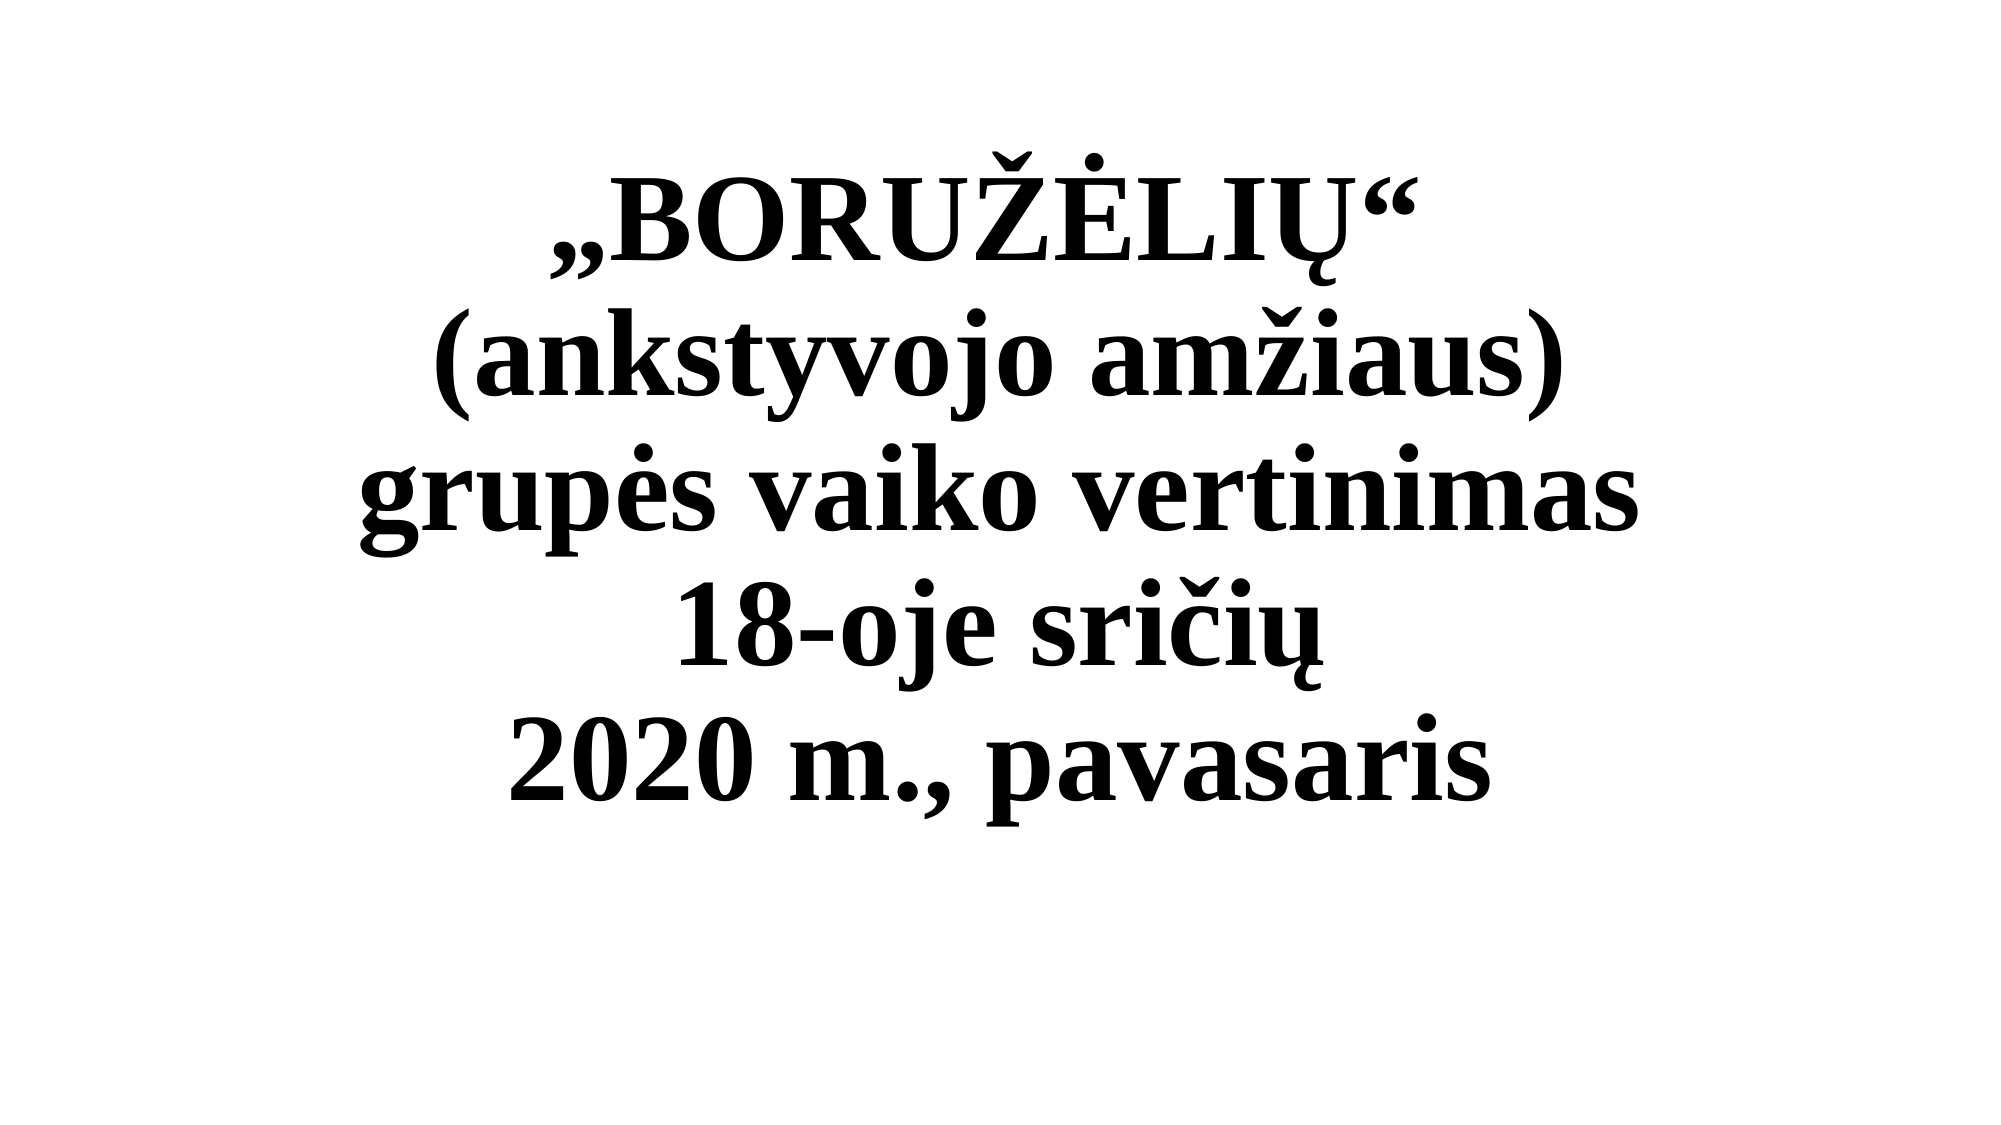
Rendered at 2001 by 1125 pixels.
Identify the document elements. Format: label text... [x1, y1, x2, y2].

title „BORUŽĖLIŲ“ (ankstyvojo amžiaus) grupės vaiko vertinimas 18-oje sričių 2020 m., pavasaris [249, 63, 1750, 835]
